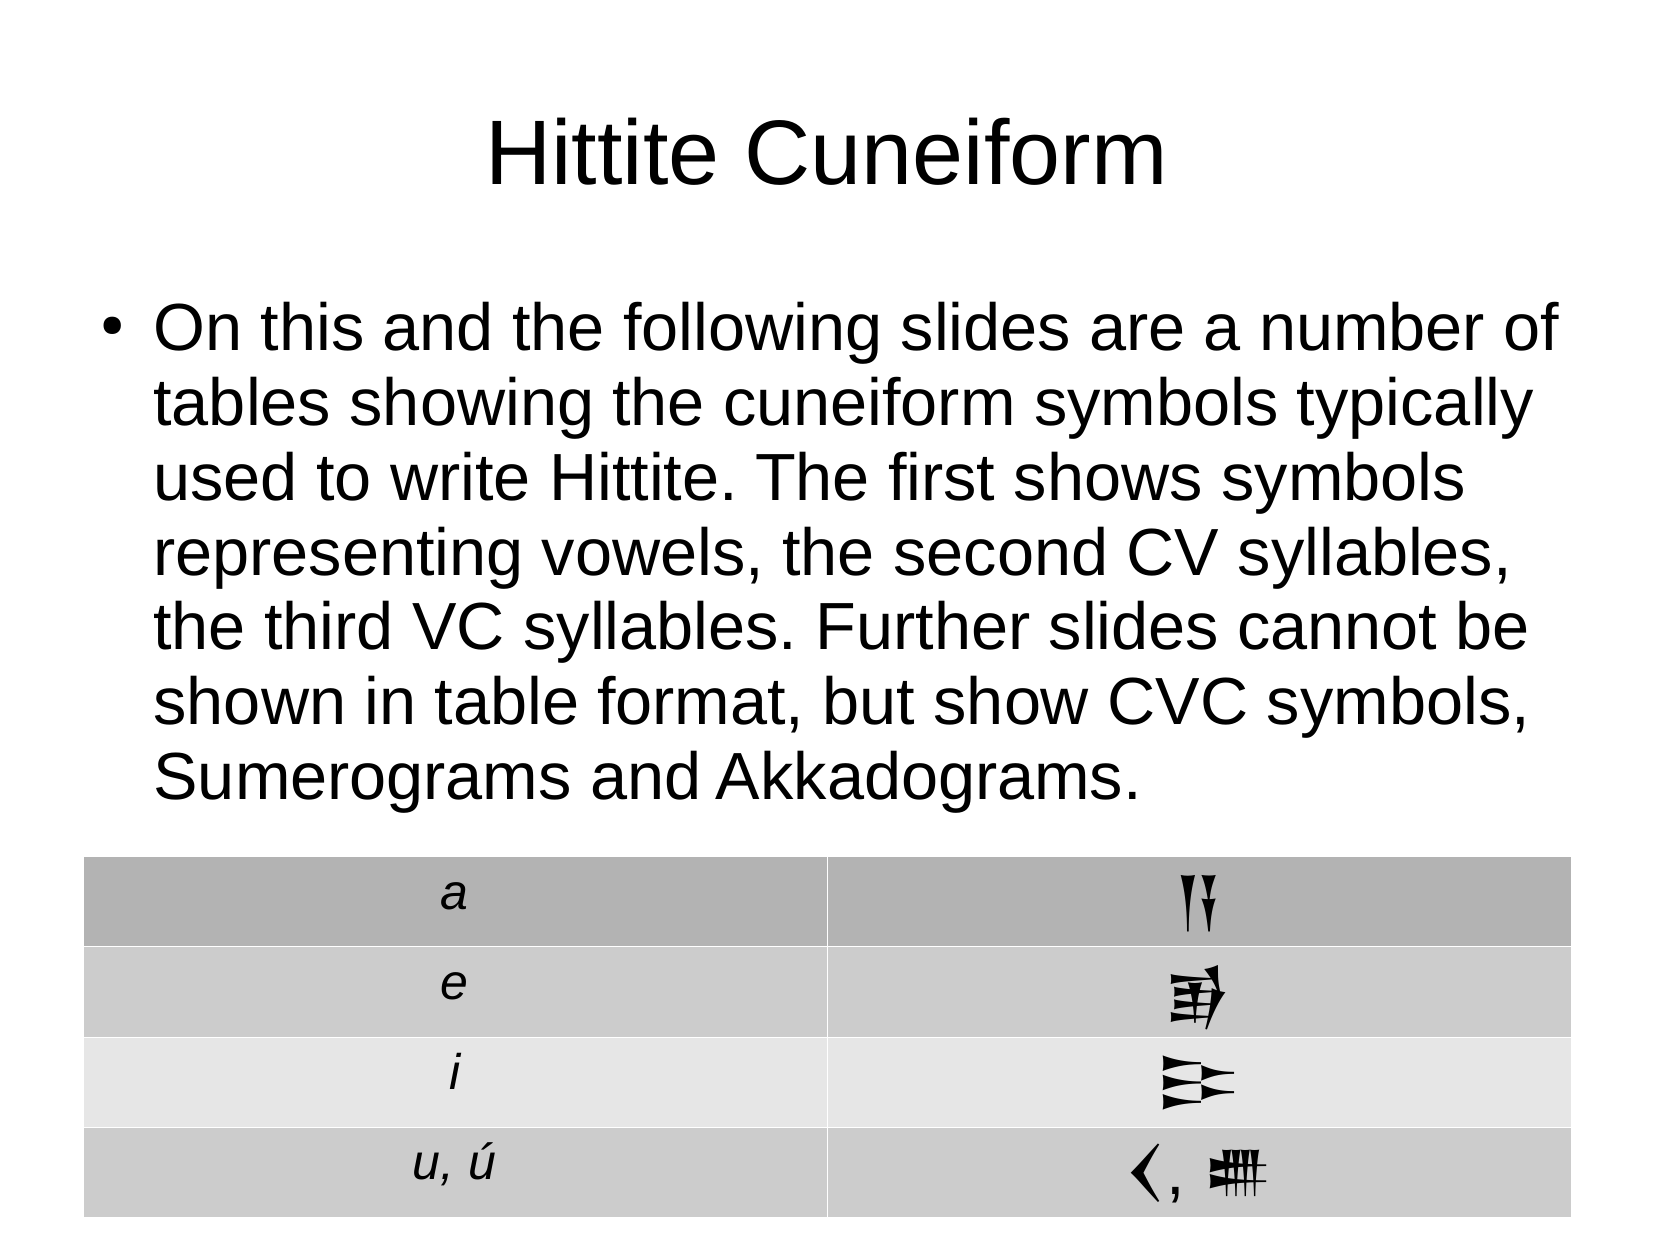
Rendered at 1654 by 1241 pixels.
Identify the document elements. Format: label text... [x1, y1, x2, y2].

table_header 𒀀 [828, 857, 1571, 946]
table_header a [84, 857, 827, 946]
table_cell 𒂊 [828, 947, 1571, 1037]
table_cell e [84, 947, 827, 1037]
title Hittite Cuneiform [82, 49, 1571, 257]
list On this and the following slides are a number of tables showing the cuneiform symbols typically used to write Hittite. The first shows symbols representing vowels, the second CV syllables, the third VC syllables. Further slides cannot be shown in table format, but show CVC symbols, Sumerograms and Akkadograms. [82, 290, 1571, 814]
table_cell 𒄿 [828, 1038, 1571, 1127]
table_cell i [84, 1038, 827, 1127]
table_cell u, ú [84, 1128, 827, 1217]
table_cell 𒌋, 𒌑 [828, 1128, 1571, 1217]
